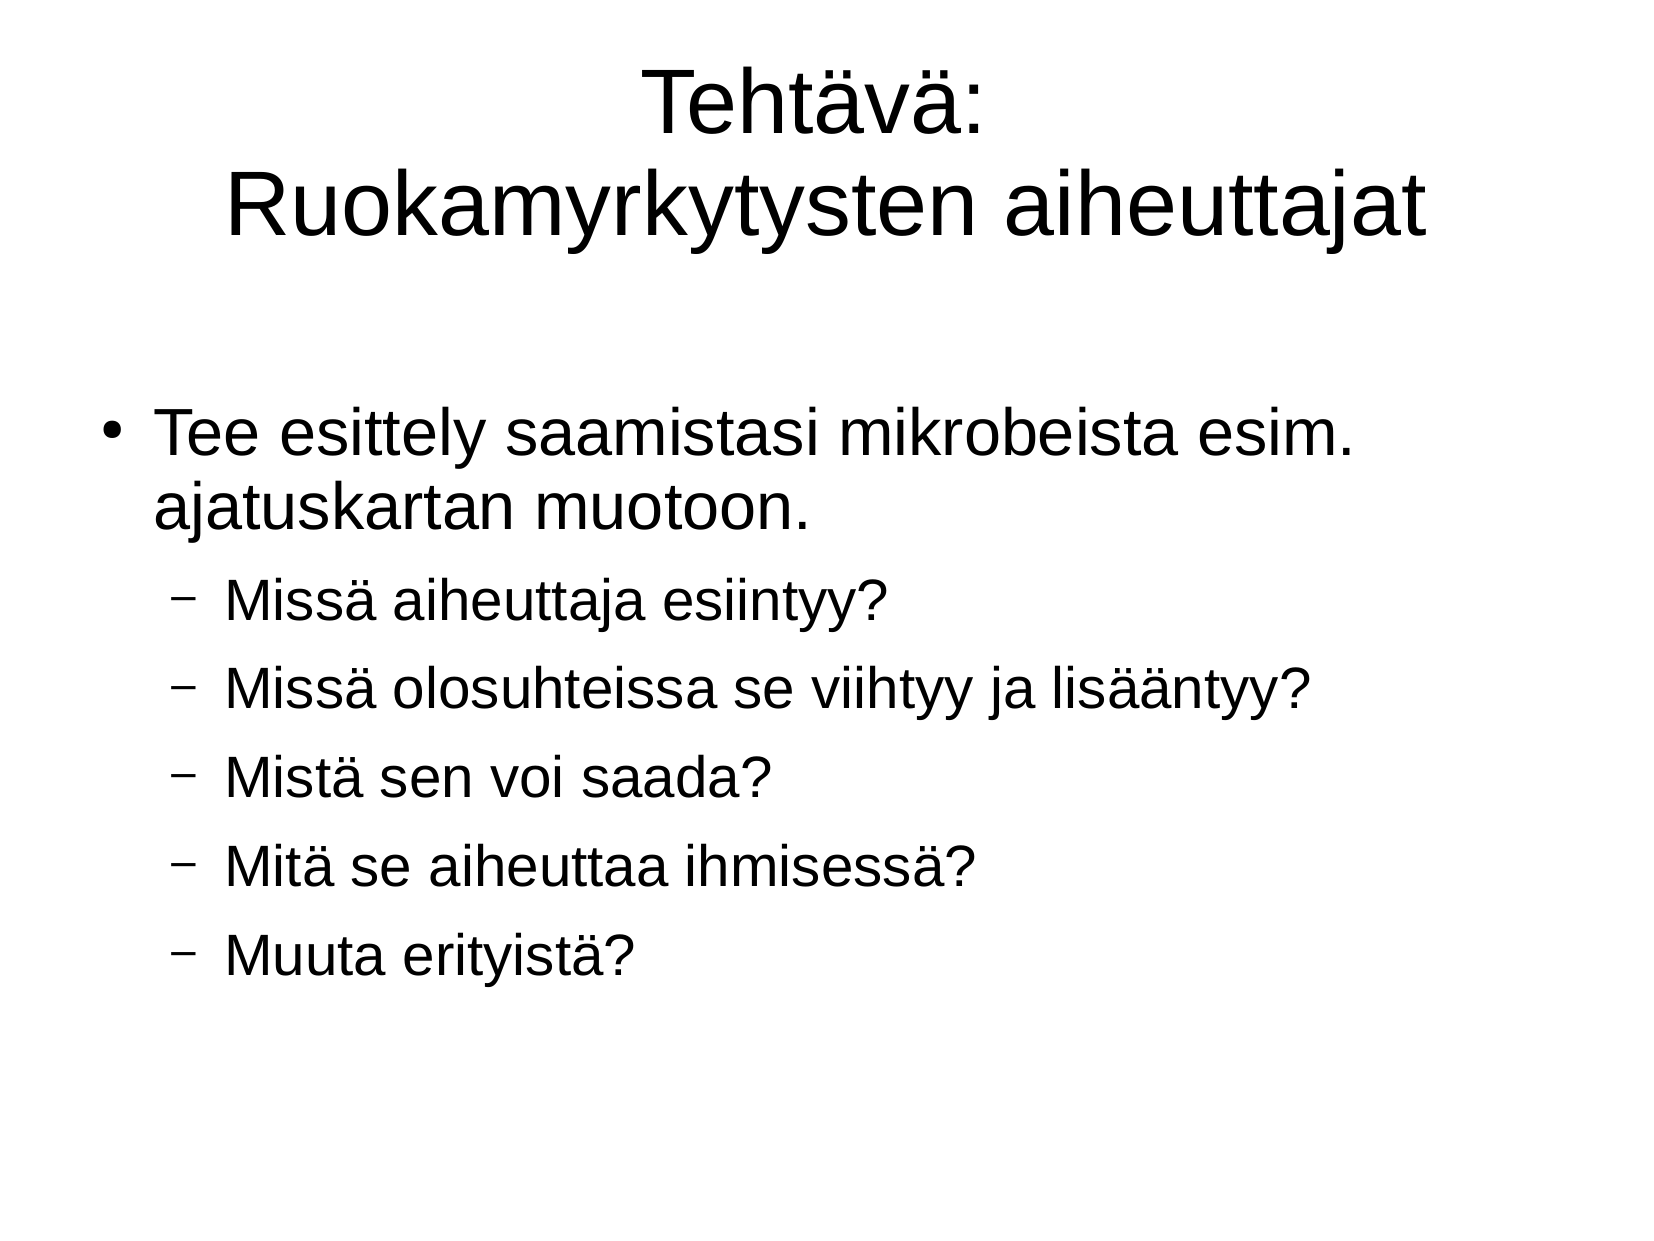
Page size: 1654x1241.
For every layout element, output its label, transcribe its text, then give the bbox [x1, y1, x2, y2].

list Tee esittely saamistasi mikrobeista esim. ajatuskartan muotoon. Missä aiheuttaja esiintyy? Missä olosuhteissa se viihtyy ja lisääntyy? Mistä sen voi saada? Mitä se aiheuttaa ihmisessä? Muuta erityistä? [82, 290, 1571, 1010]
title Tehtävä: Ruokamyrkytysten aiheuttajat [82, 49, 1571, 257]
